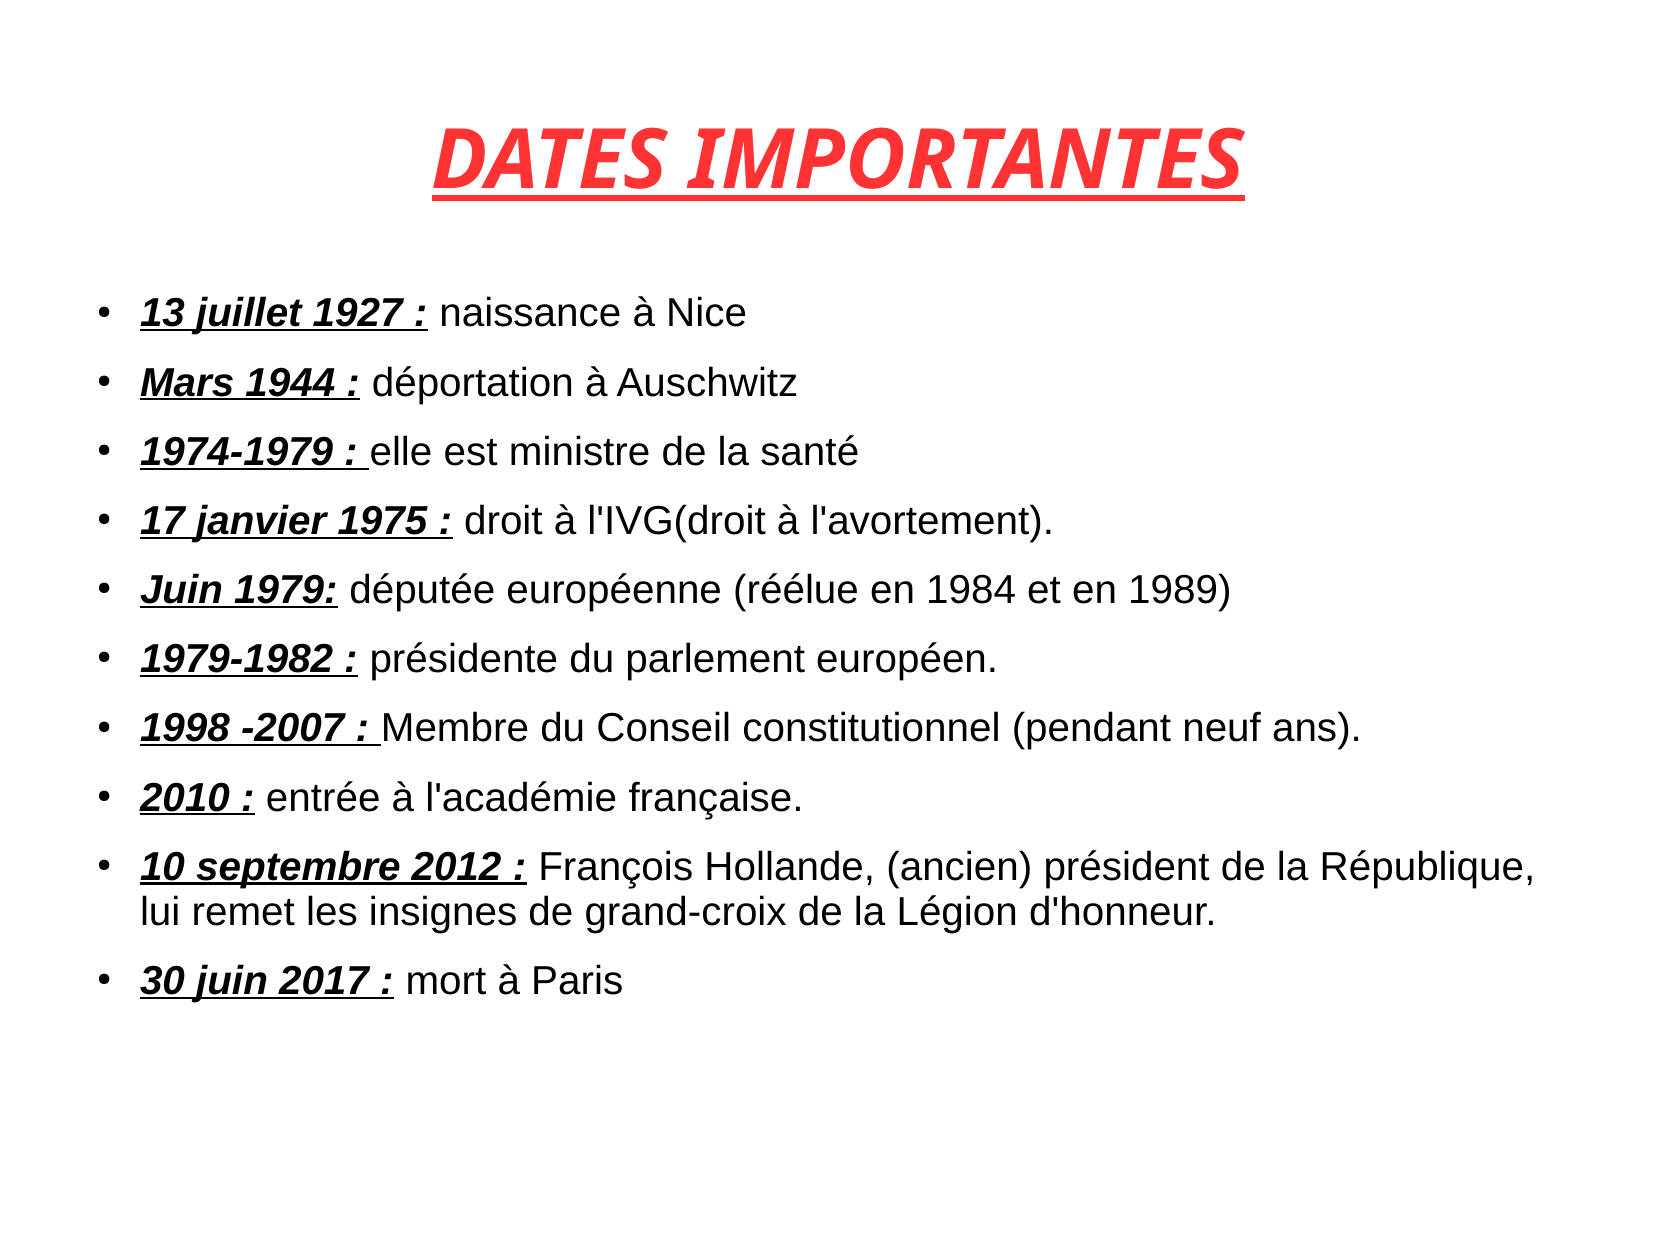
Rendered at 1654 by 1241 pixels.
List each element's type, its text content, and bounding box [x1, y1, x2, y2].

list 13 juillet 1927 : naissance à Nice Mars 1944 : déportation à Auschwitz 1974-1979 : elle est ministre de la santé 17 janvier 1975 : droit à l'IVG(droit à l'avortement). Juin 1979: députée européenne (réélue en 1984 et en 1989) 1979-1982 : présidente du parlement européen. 1998 -2007 : Membre du Conseil constitutionnel (pendant neuf ans). 2010 : entrée à l'académie française. 10 septembre 2012 : François Hollande, (ancien) président de la République, lui remet les insignes de grand-croix de la Légion d'honneur. 30 juin 2017 : mort à Paris [82, 290, 1571, 1010]
title DATES IMPORTANTES [165, 52, 1512, 260]
